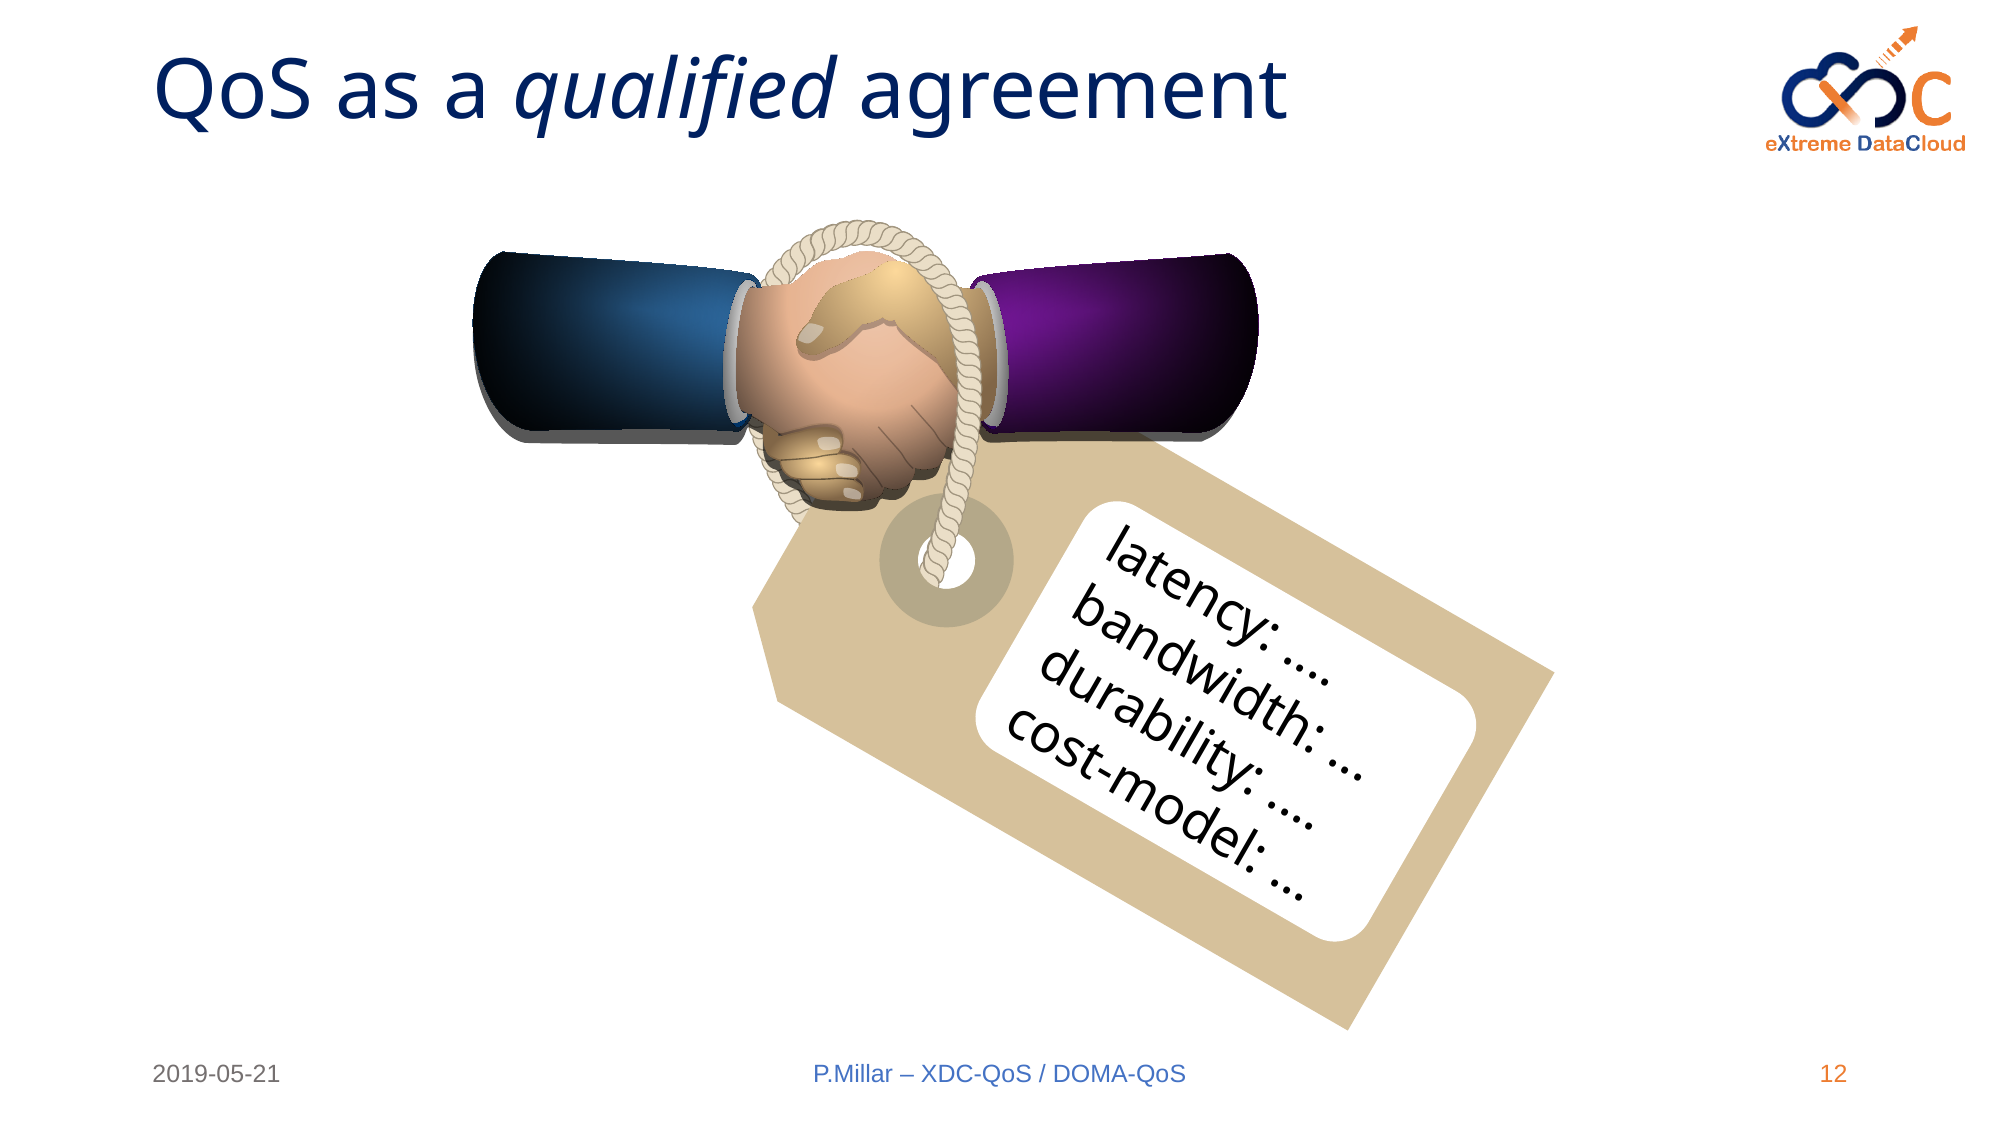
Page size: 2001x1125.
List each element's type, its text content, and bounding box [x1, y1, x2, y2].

picture [460, 219, 1555, 1031]
slide_number <number> [1412, 1042, 1863, 1103]
slide_number 2019-05-21 [137, 1042, 588, 1103]
picture [1740, 18, 1985, 170]
title QoS as a qualified agreement [137, 18, 1777, 152]
footer P.Millar – XDC-QoS / DOMA-QoS [662, 1042, 1338, 1103]
